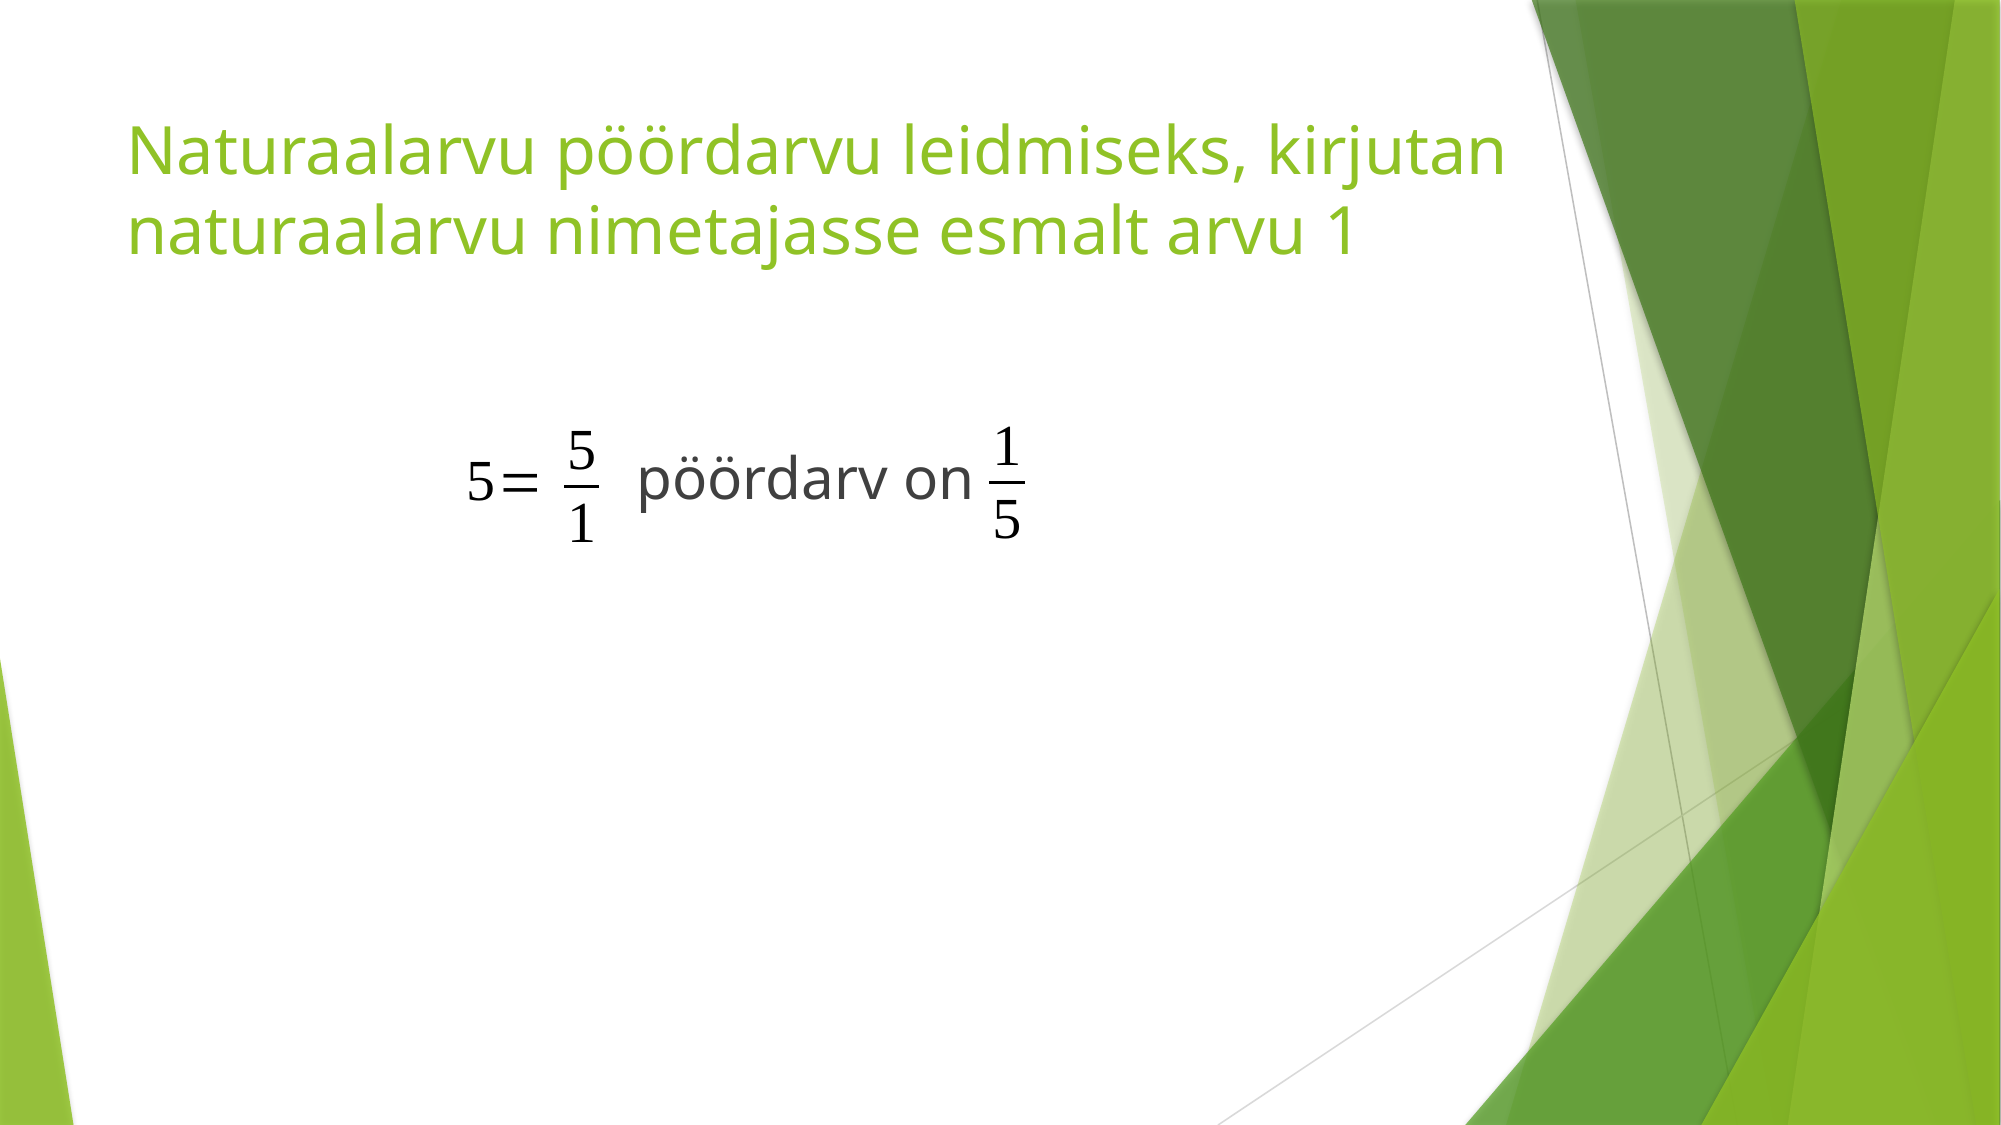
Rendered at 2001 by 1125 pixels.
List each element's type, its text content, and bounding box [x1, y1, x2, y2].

list pöördarv on [111, 433, 1500, 992]
chart [460, 448, 551, 514]
chart [980, 413, 1034, 551]
chart [555, 417, 609, 556]
title Naturaalarvu pöördarvu leidmiseks, kirjutan naturaalarvu nimetajasse esmalt arvu 1 [111, 99, 1568, 381]
